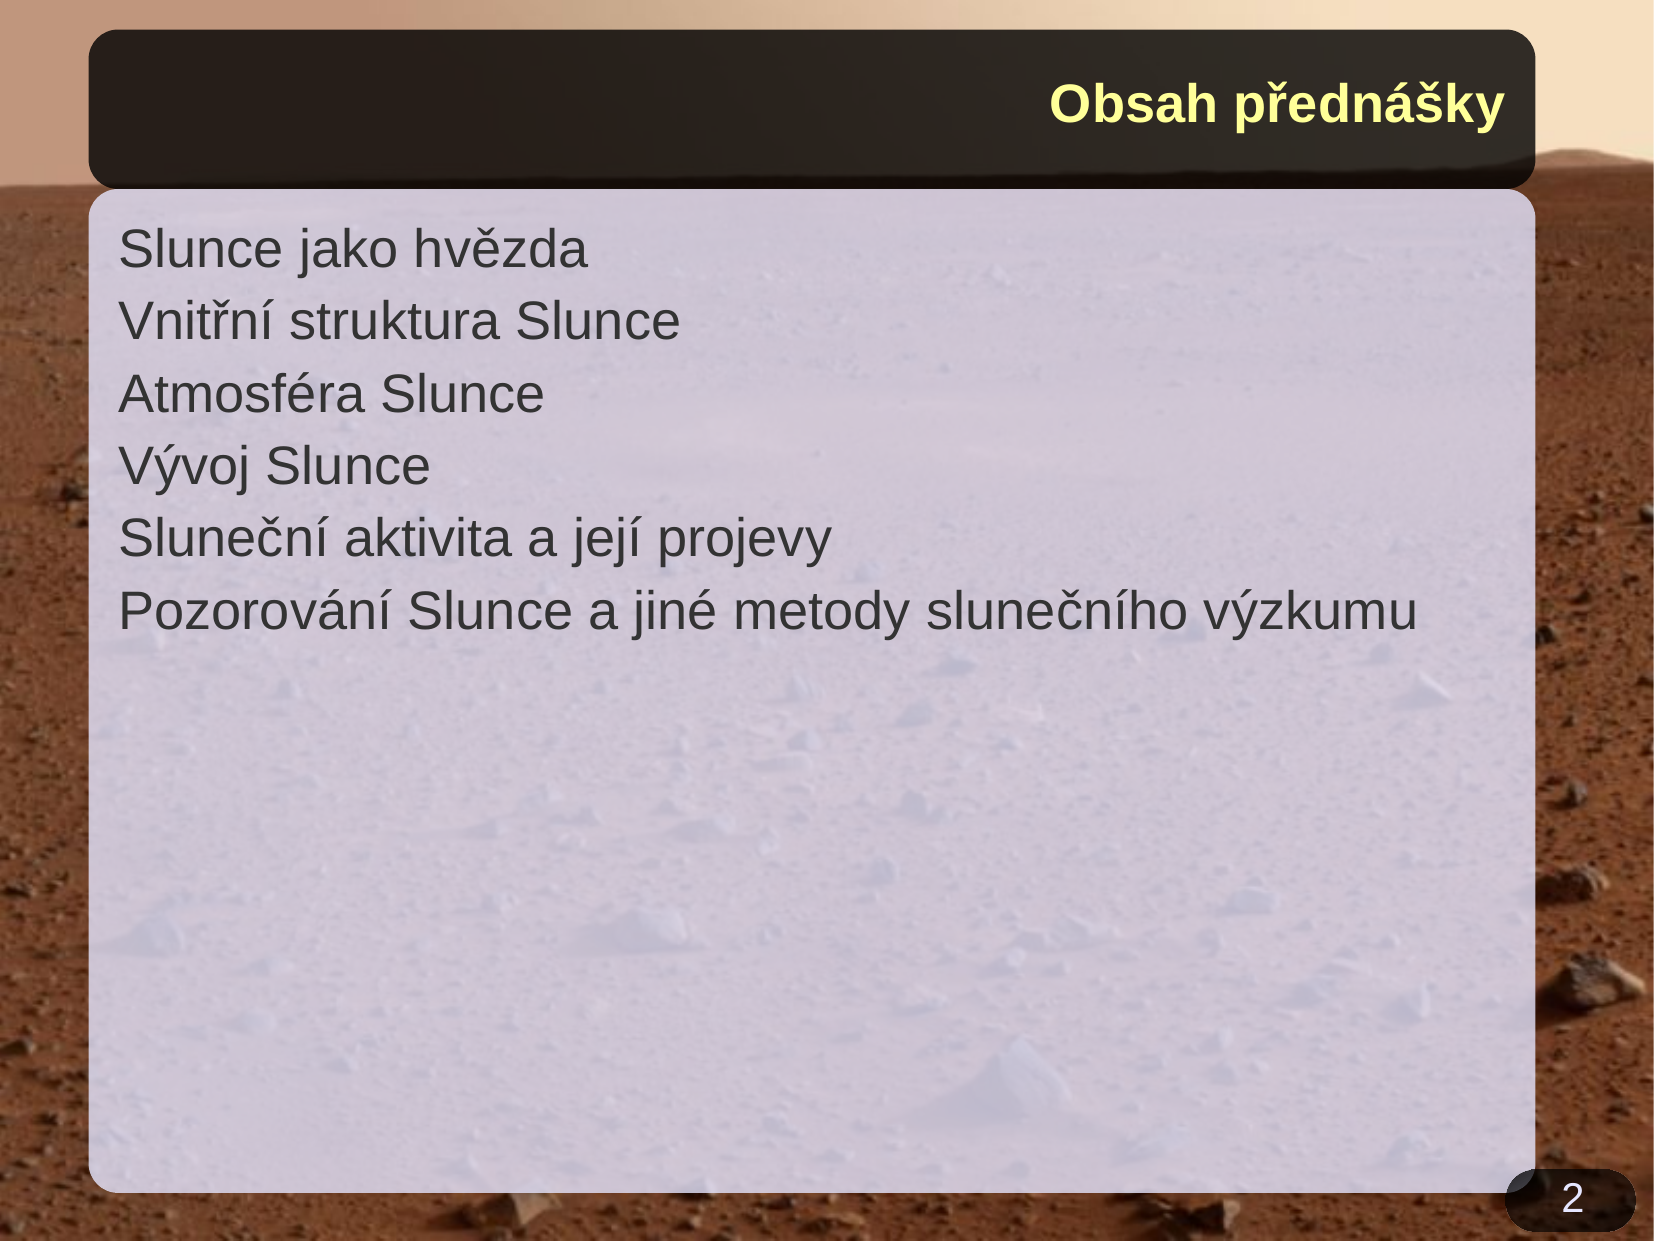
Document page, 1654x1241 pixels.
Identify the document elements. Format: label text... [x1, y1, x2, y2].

title Obsah přednášky [118, 59, 1506, 148]
list Slunce jako hvězda Vnitřní struktura Slunce Atmosféra Slunce Vývoj Slunce Sluneční aktivita a její projevy Pozorování Slunce a jiné metody slunečního výzkumu [118, 218, 1477, 1164]
picture [0, 0, 1654, 1241]
